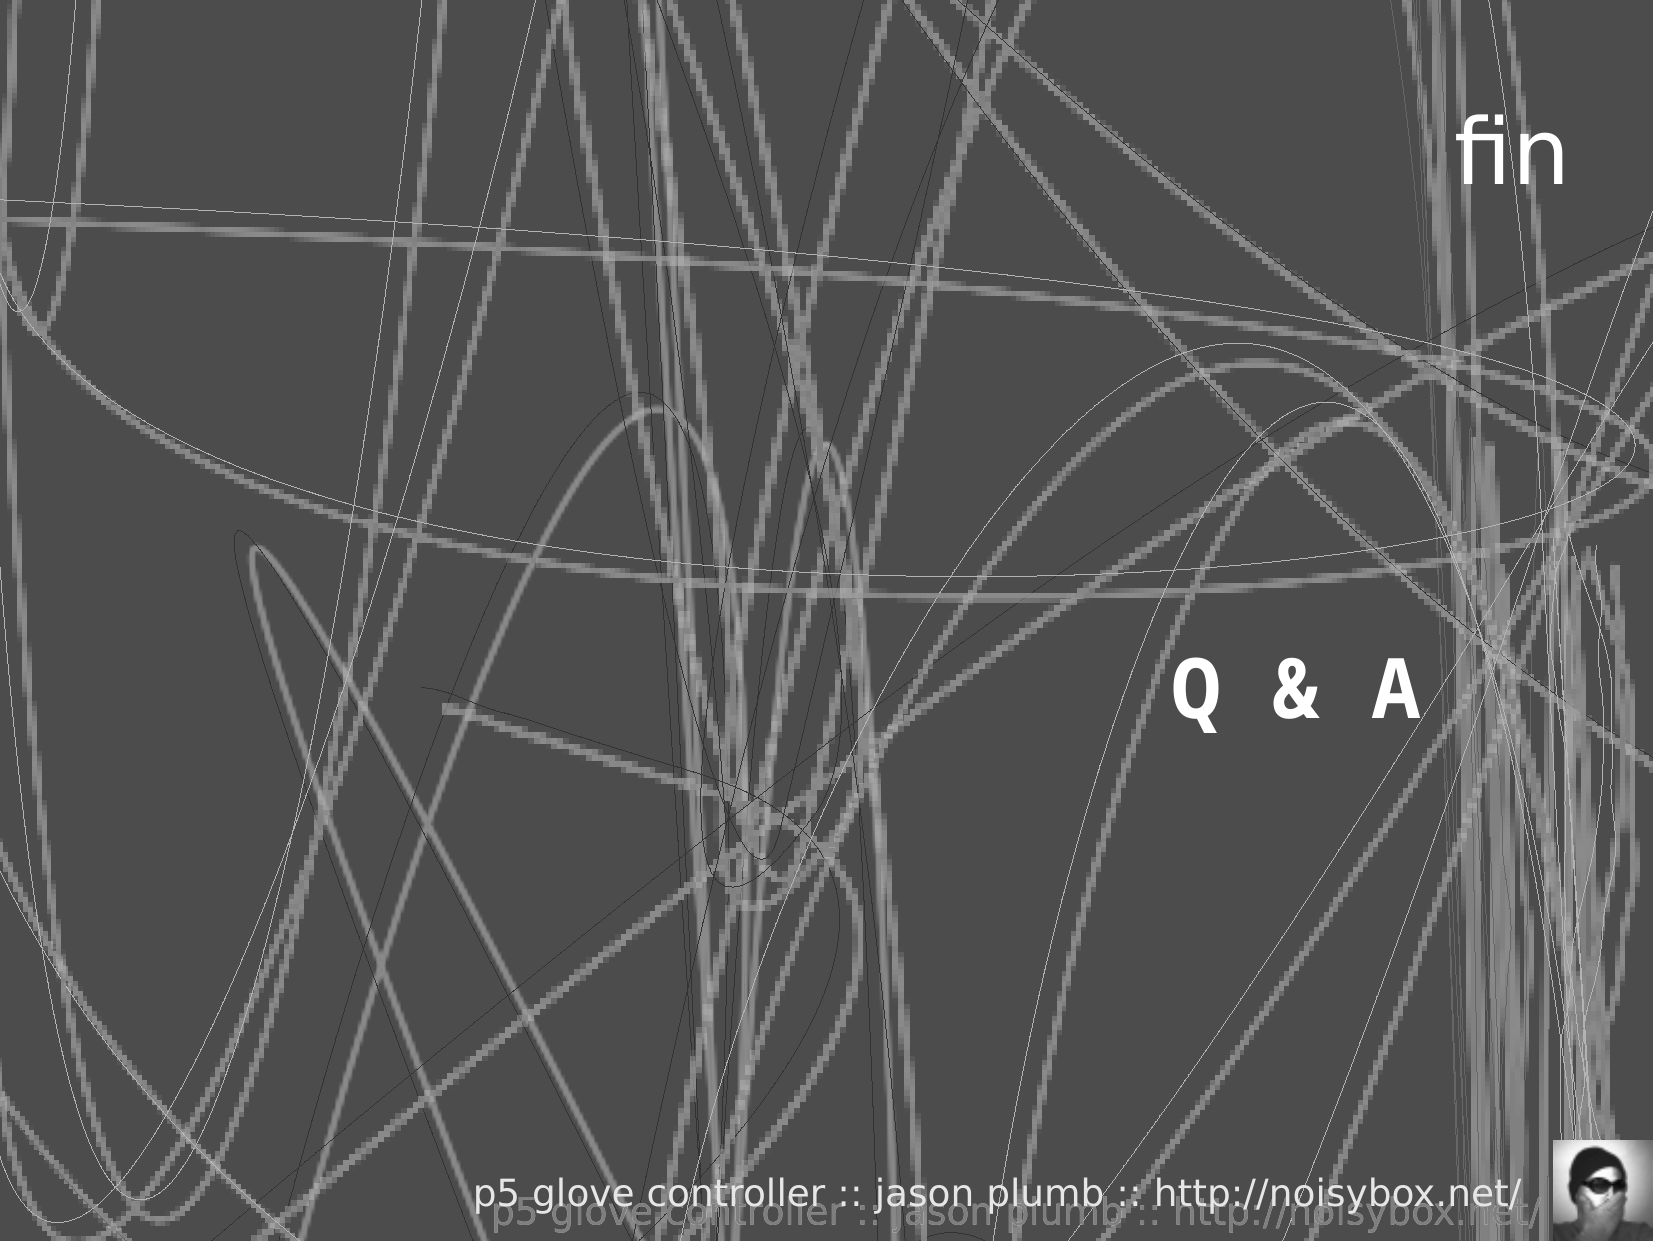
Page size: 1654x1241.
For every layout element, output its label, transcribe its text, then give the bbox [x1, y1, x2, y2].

title fin [82, 49, 1571, 257]
picture [1553, 1140, 1653, 1241]
text_box p5 glove controller :: jason plumb :: http://noisybox.net/ [458, 1164, 1544, 1223]
text_box Q & A [40, 346, 1422, 1027]
